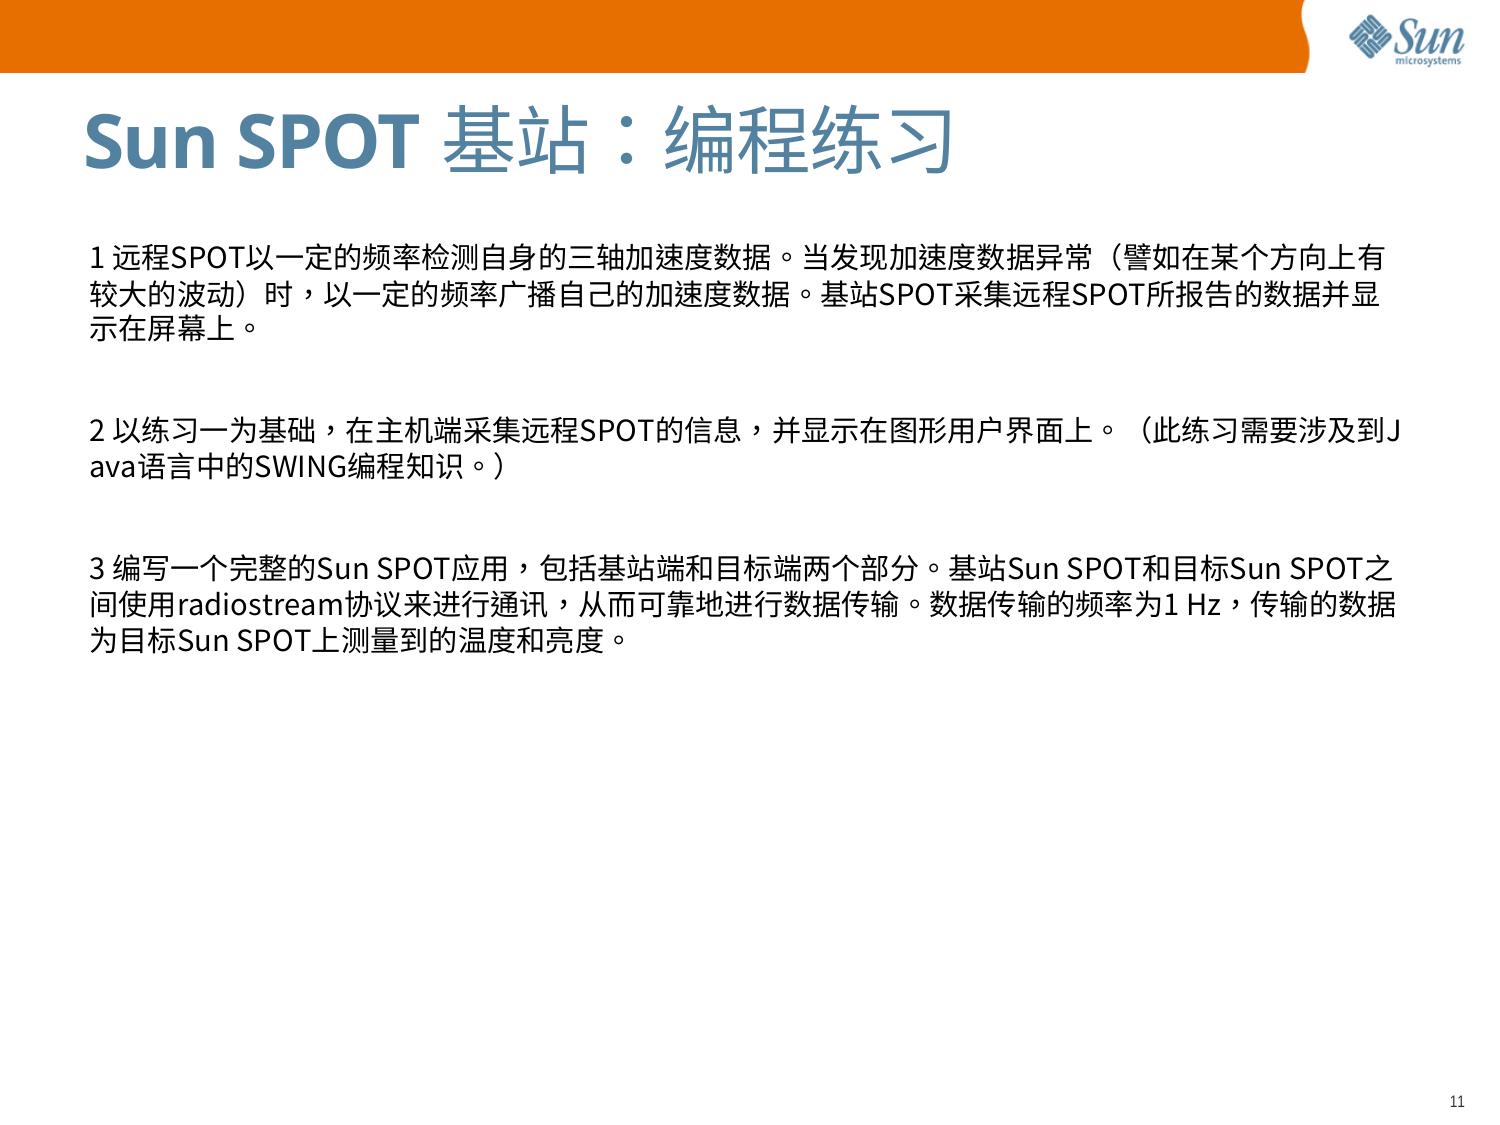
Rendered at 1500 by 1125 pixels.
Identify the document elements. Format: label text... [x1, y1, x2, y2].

title Sun SPOT基站：编程练习 [83, 94, 1446, 199]
picture [0, 0, 1500, 73]
text_box 1 远程SPOT以一定的频率检测自身的三轴加速度数据。当发现加速度数据异常（譬如在某个方向上有较大的波动）时，以一定的频率广播自己的加速度数据。基站SPOT采集远程SPOT所报告的数据并显示在屏幕上。 2 以练习一为基础，在主机端采集远程SPOT的信息，并显示在图形用户界面上。（此练习需要涉及到Java语言中的SWING编程知识。） 3 编写一个完整的Sun SPOT应用，包括基站端和目标端两个部分。基站Sun SPOT和目标Sun SPOT之间使用radiostream协议来进行通讯，从而可靠地进行数据传输。数据传输的频率为1 Hz，传输的数据为目标Sun SPOT上测量到的温度和亮度。 [89, 240, 1408, 631]
